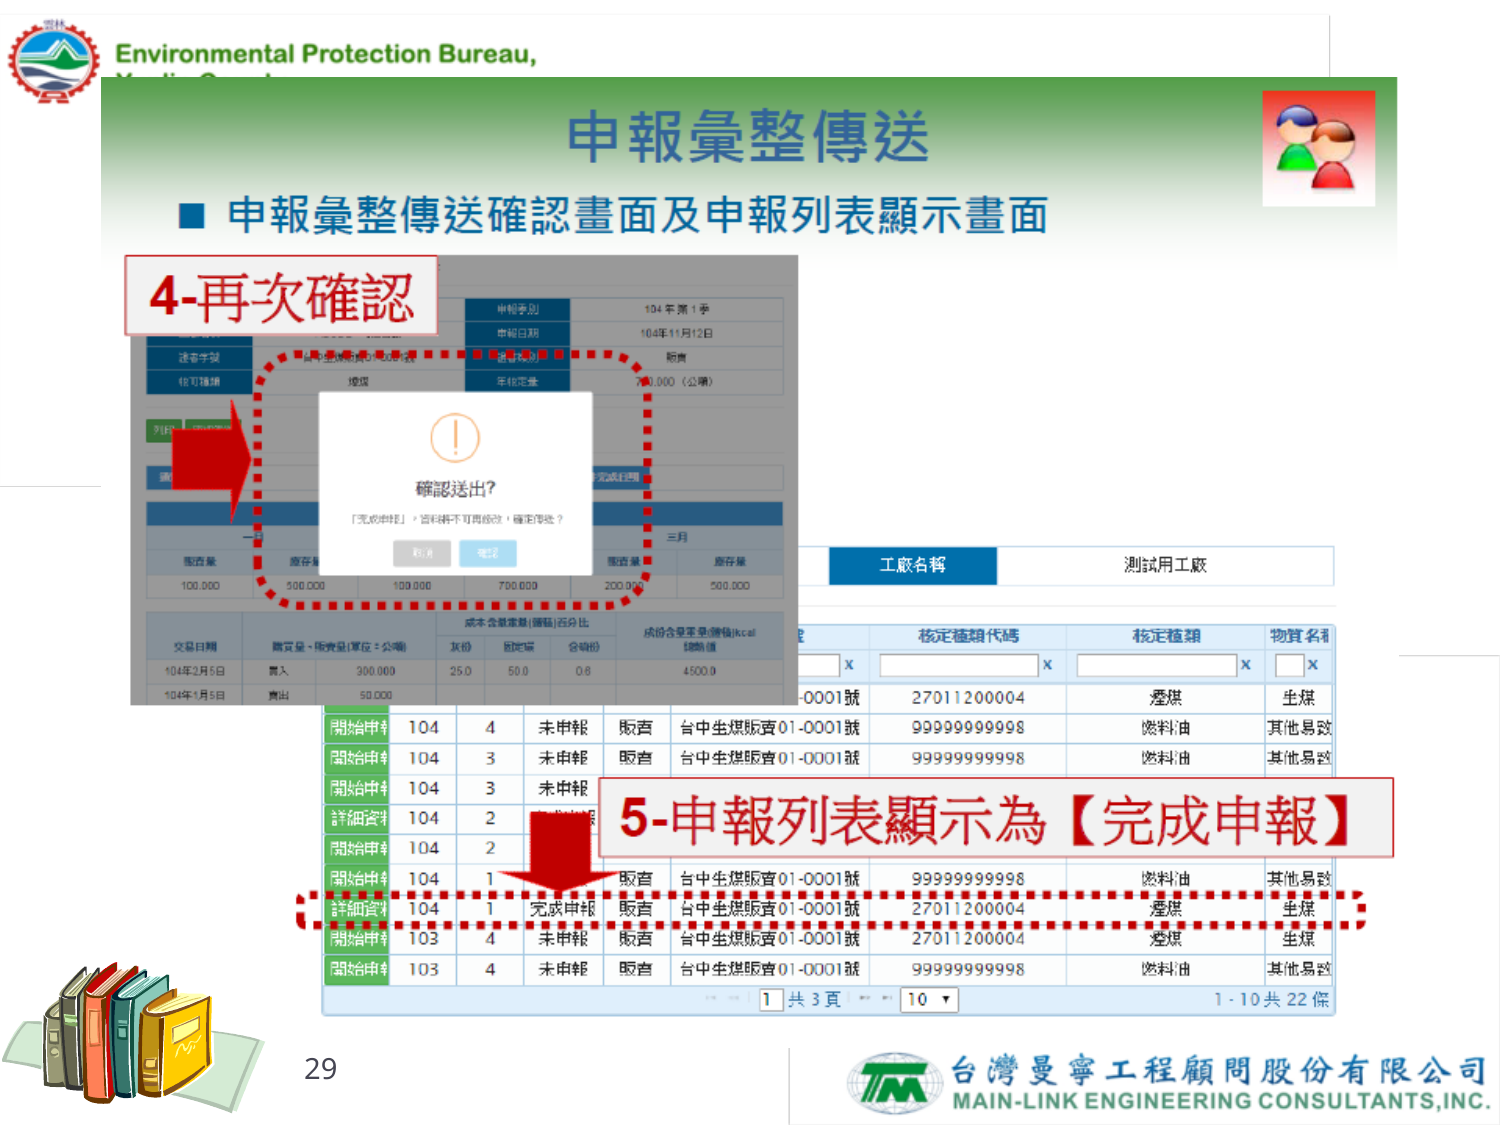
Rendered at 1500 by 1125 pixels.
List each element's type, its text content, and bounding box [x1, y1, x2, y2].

slide_number <編號> [289, 1048, 426, 1103]
picture [0, 0, 1500, 1125]
